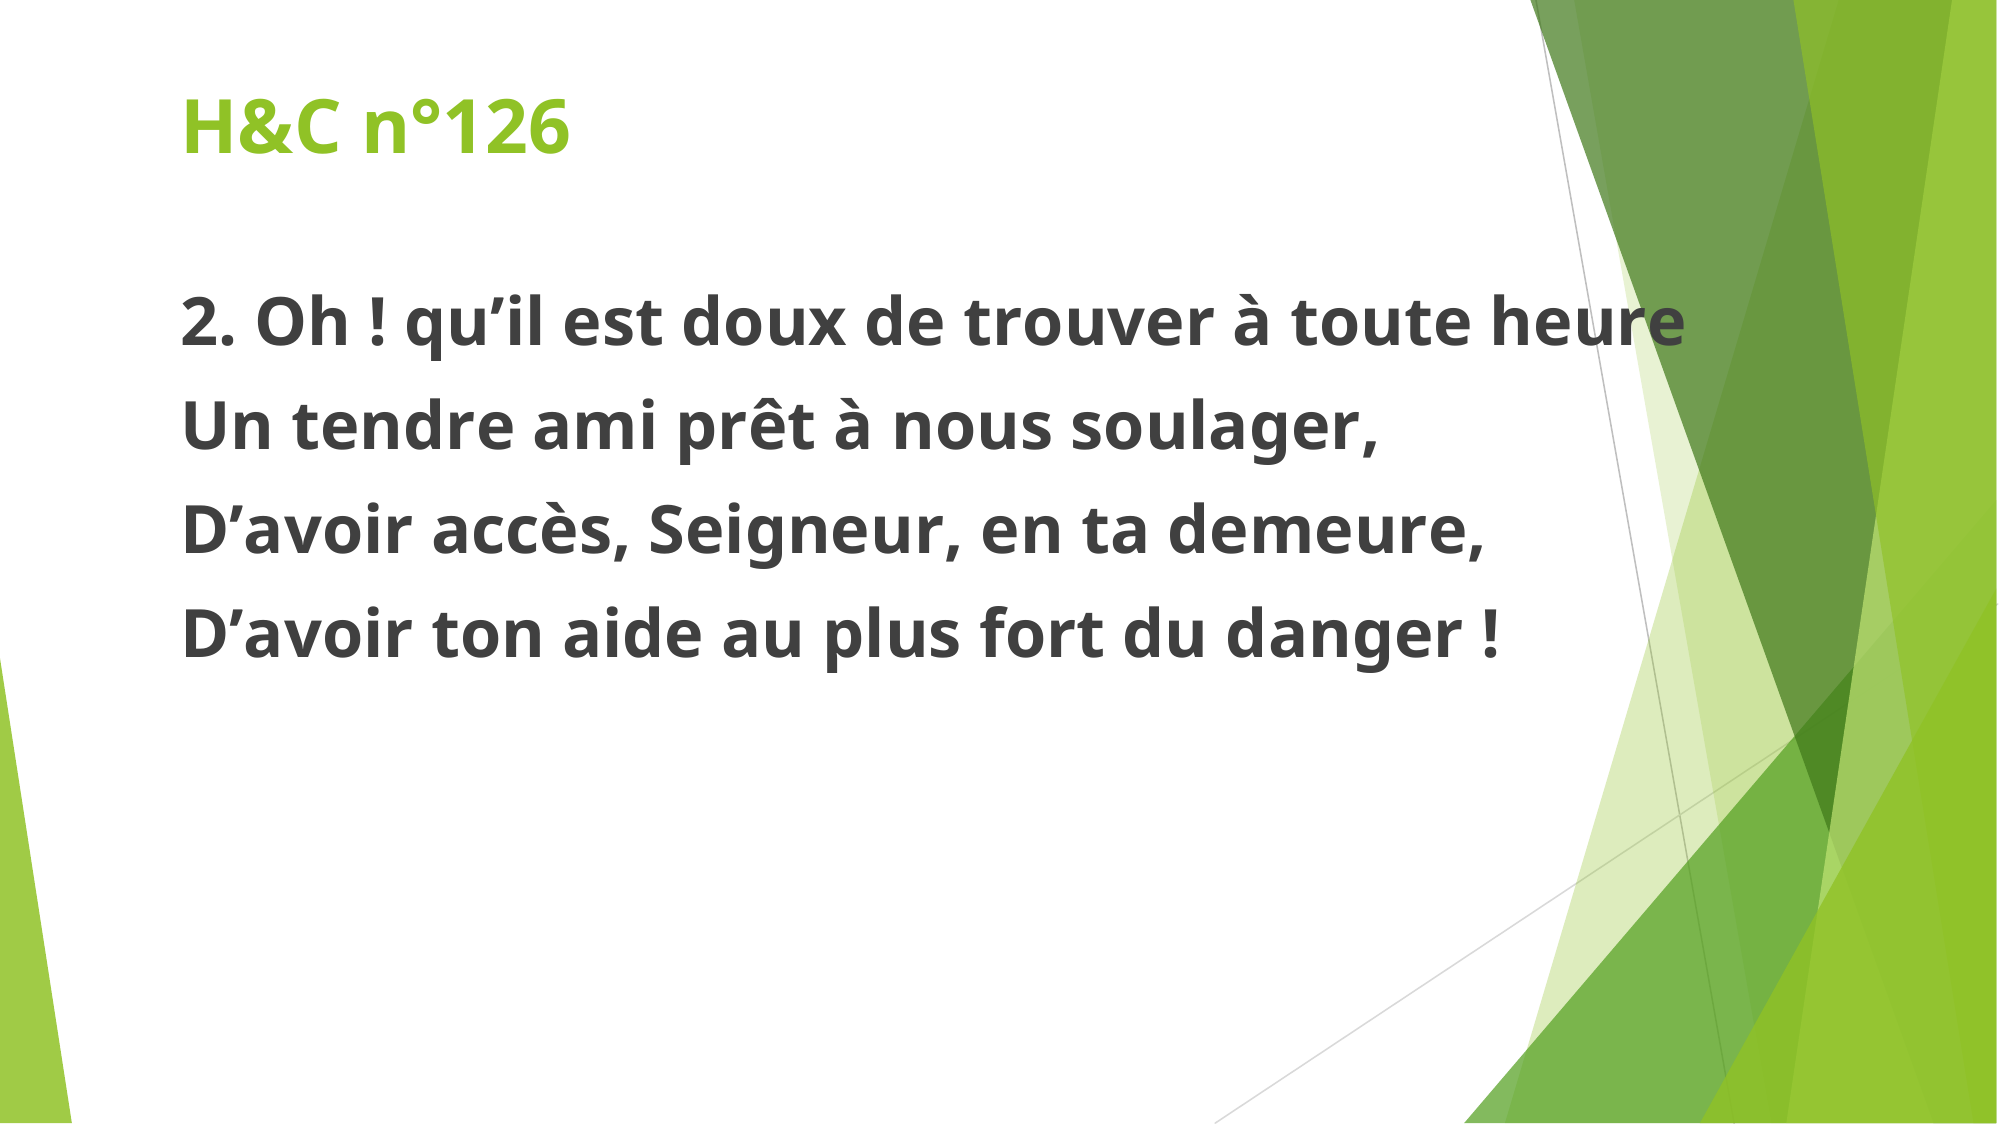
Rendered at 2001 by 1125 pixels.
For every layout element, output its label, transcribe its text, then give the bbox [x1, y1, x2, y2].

text_box 2. Oh ! qu’il est doux de trouver à toute heure Un tendre ami prêt à nous soulager, D’avoir accès, Seigneur, en ta demeure, D’avoir ton aide au plus fort du danger ! [165, 259, 2001, 1037]
text_box H&C n°126 [165, 70, 1522, 178]
